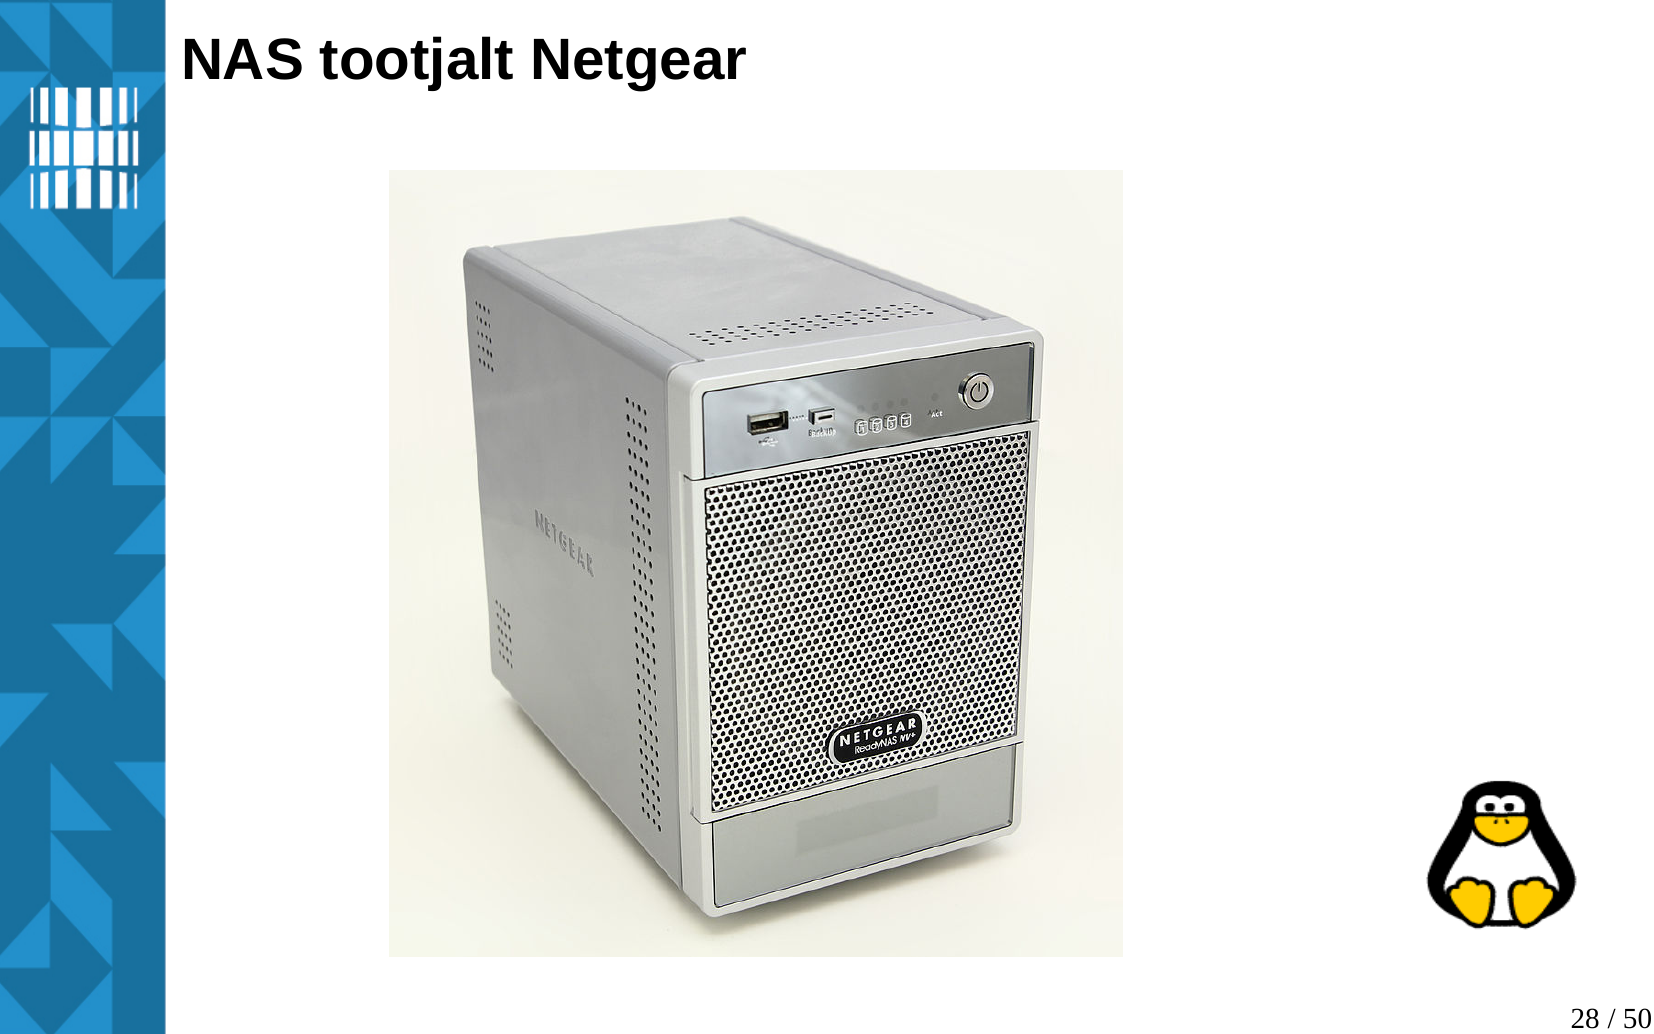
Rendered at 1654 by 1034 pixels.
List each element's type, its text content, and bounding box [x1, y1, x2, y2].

picture [389, 170, 1123, 957]
picture [1375, 737, 1625, 945]
title NAS tootjalt Netgear [181, 17, 1583, 101]
